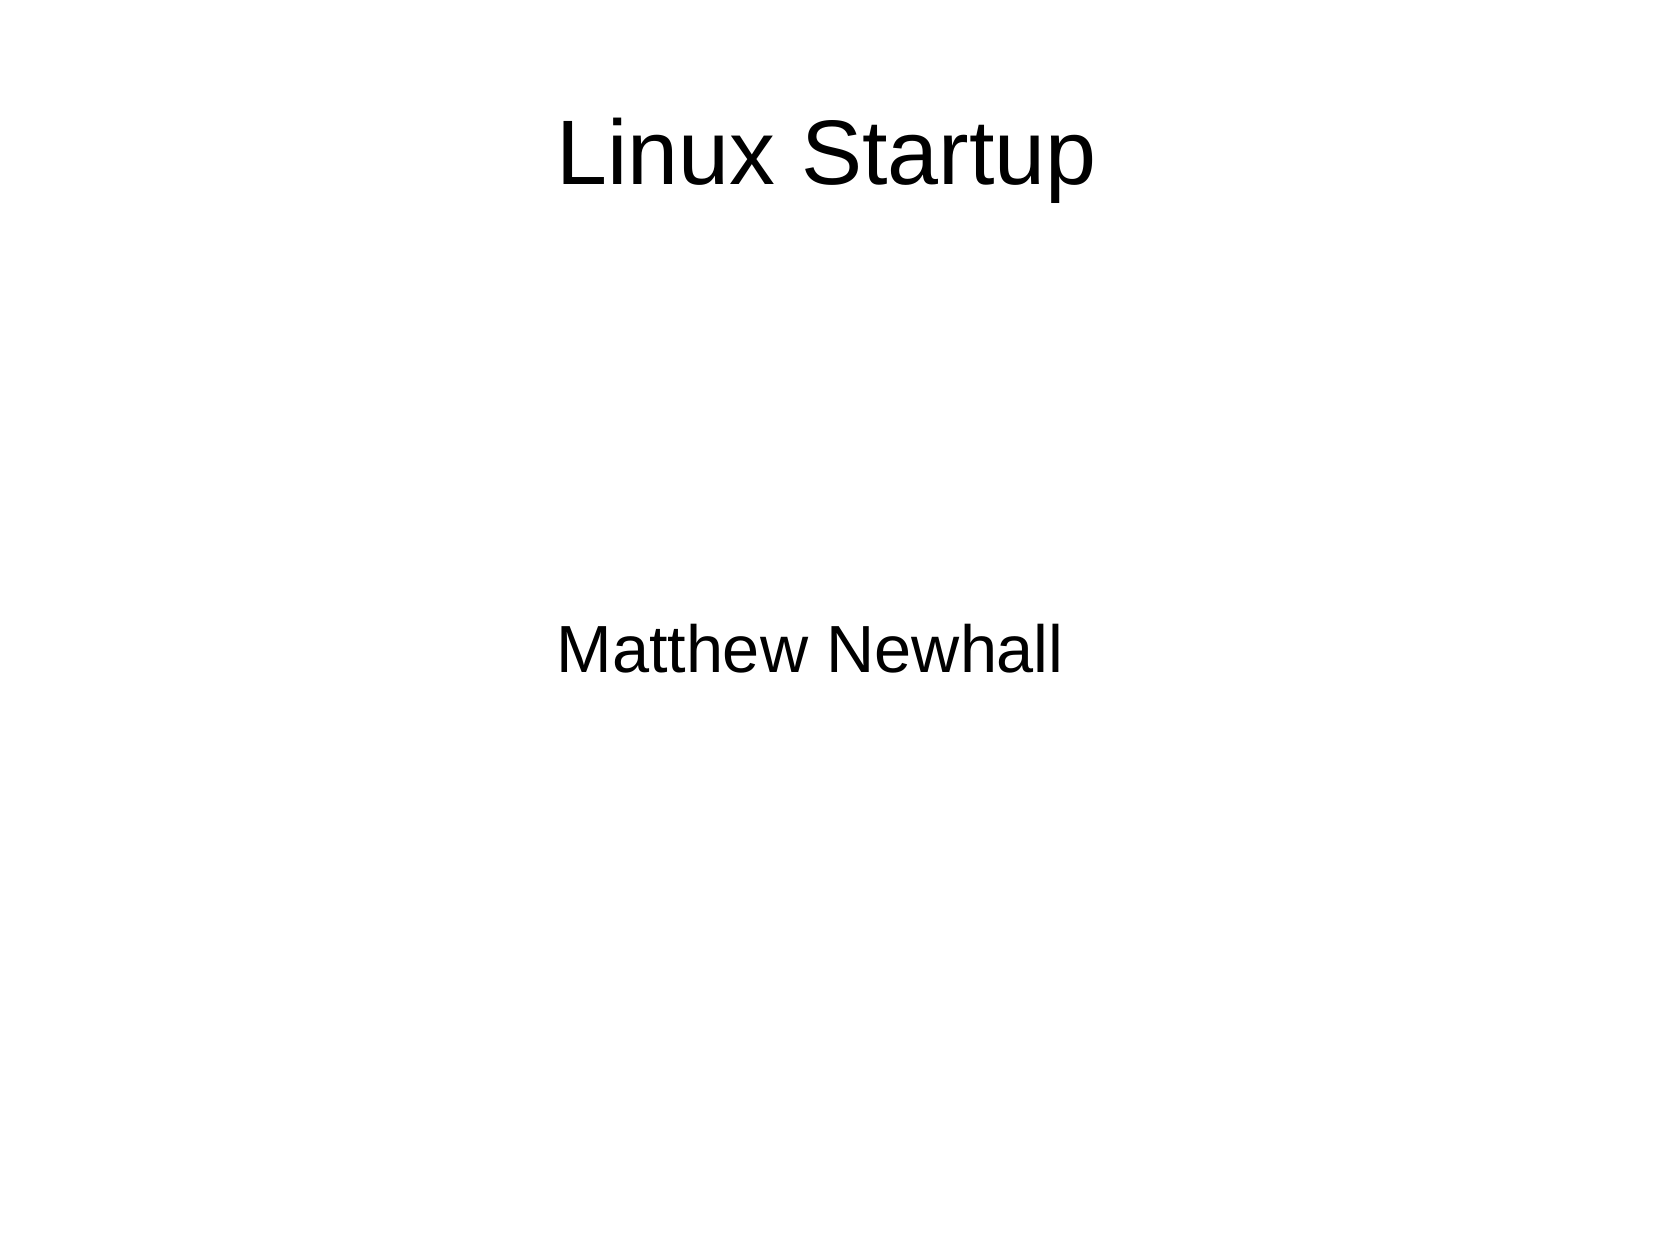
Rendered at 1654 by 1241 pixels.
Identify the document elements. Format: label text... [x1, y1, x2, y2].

title Linux Startup [82, 49, 1571, 257]
subtitle Matthew Newhall [82, 290, 1538, 1010]
